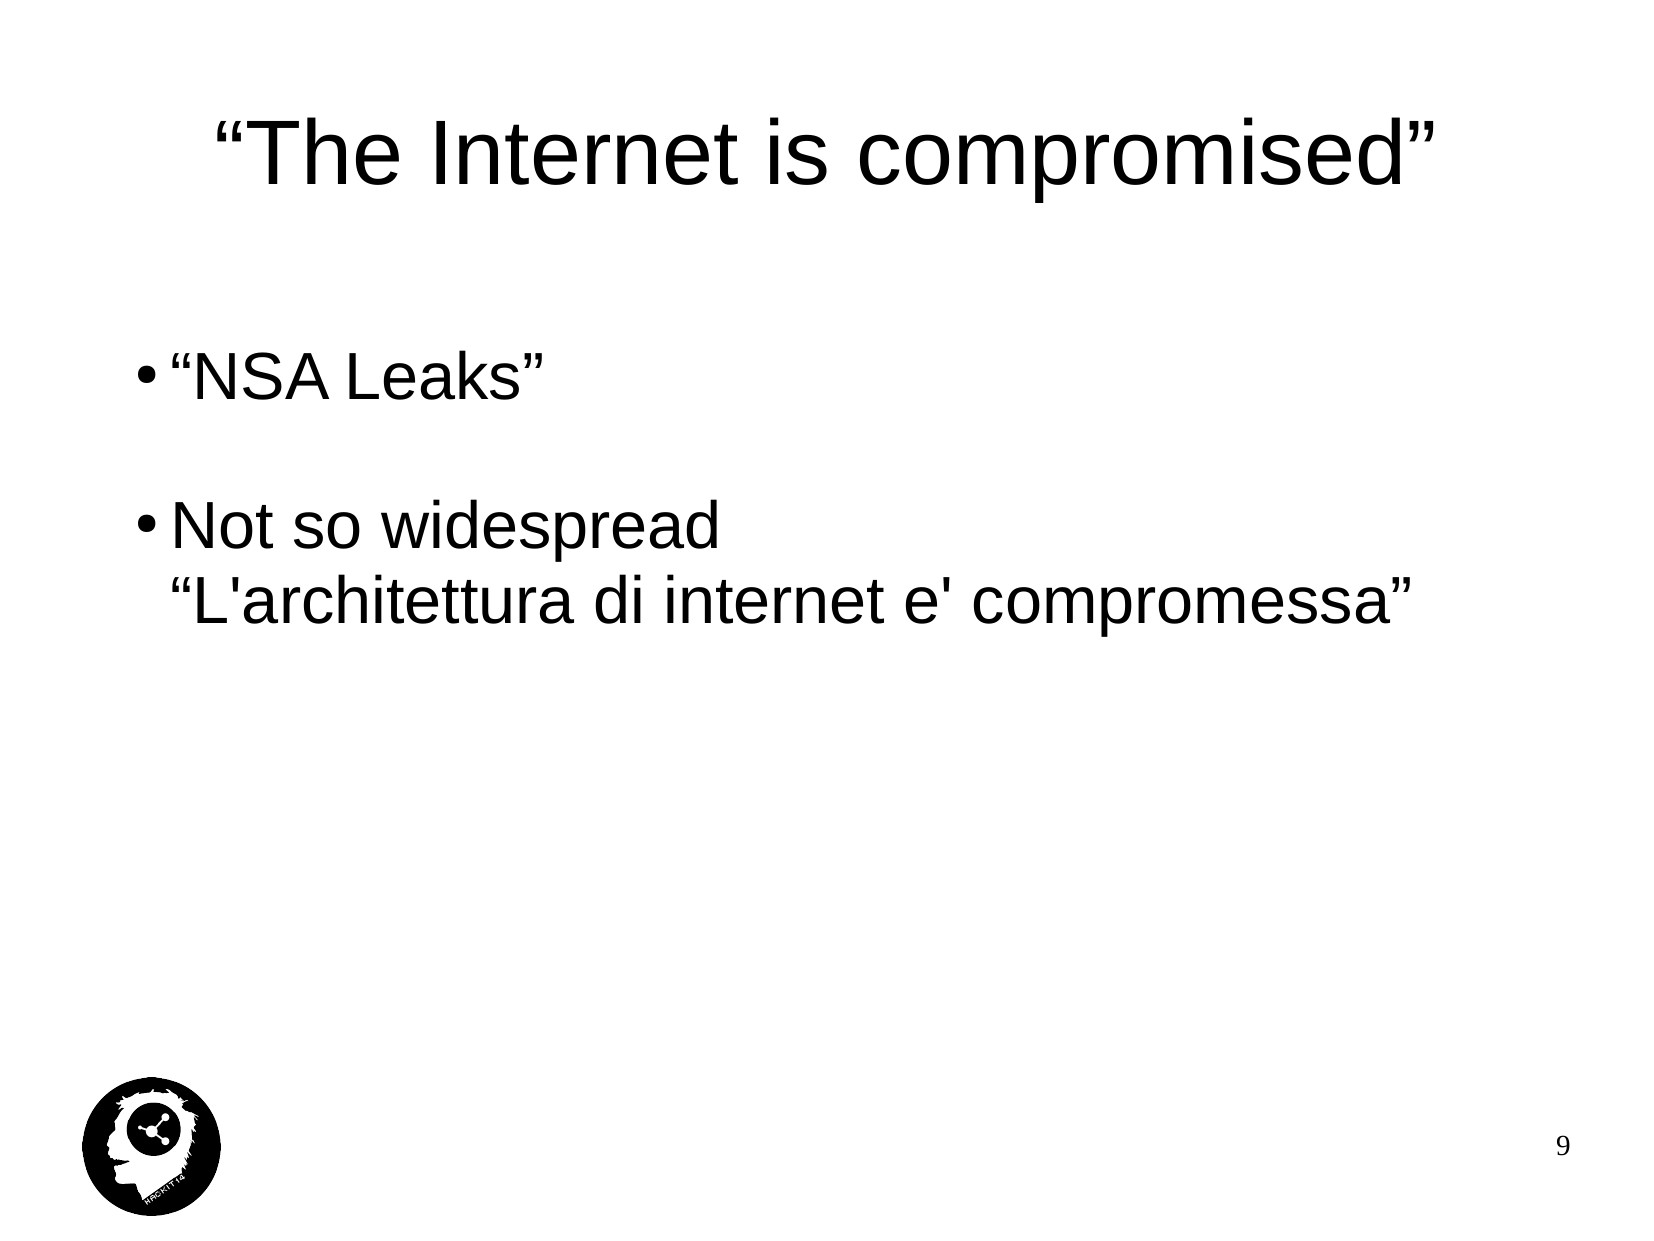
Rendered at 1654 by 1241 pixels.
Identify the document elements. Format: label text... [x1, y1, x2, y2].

picture [82, 1077, 221, 1216]
text_box “NSA Leaks” Not so widespread “L'architettura di internet e' compromessa” [120, 256, 1531, 646]
title “The Internet is compromised” [82, 49, 1571, 257]
